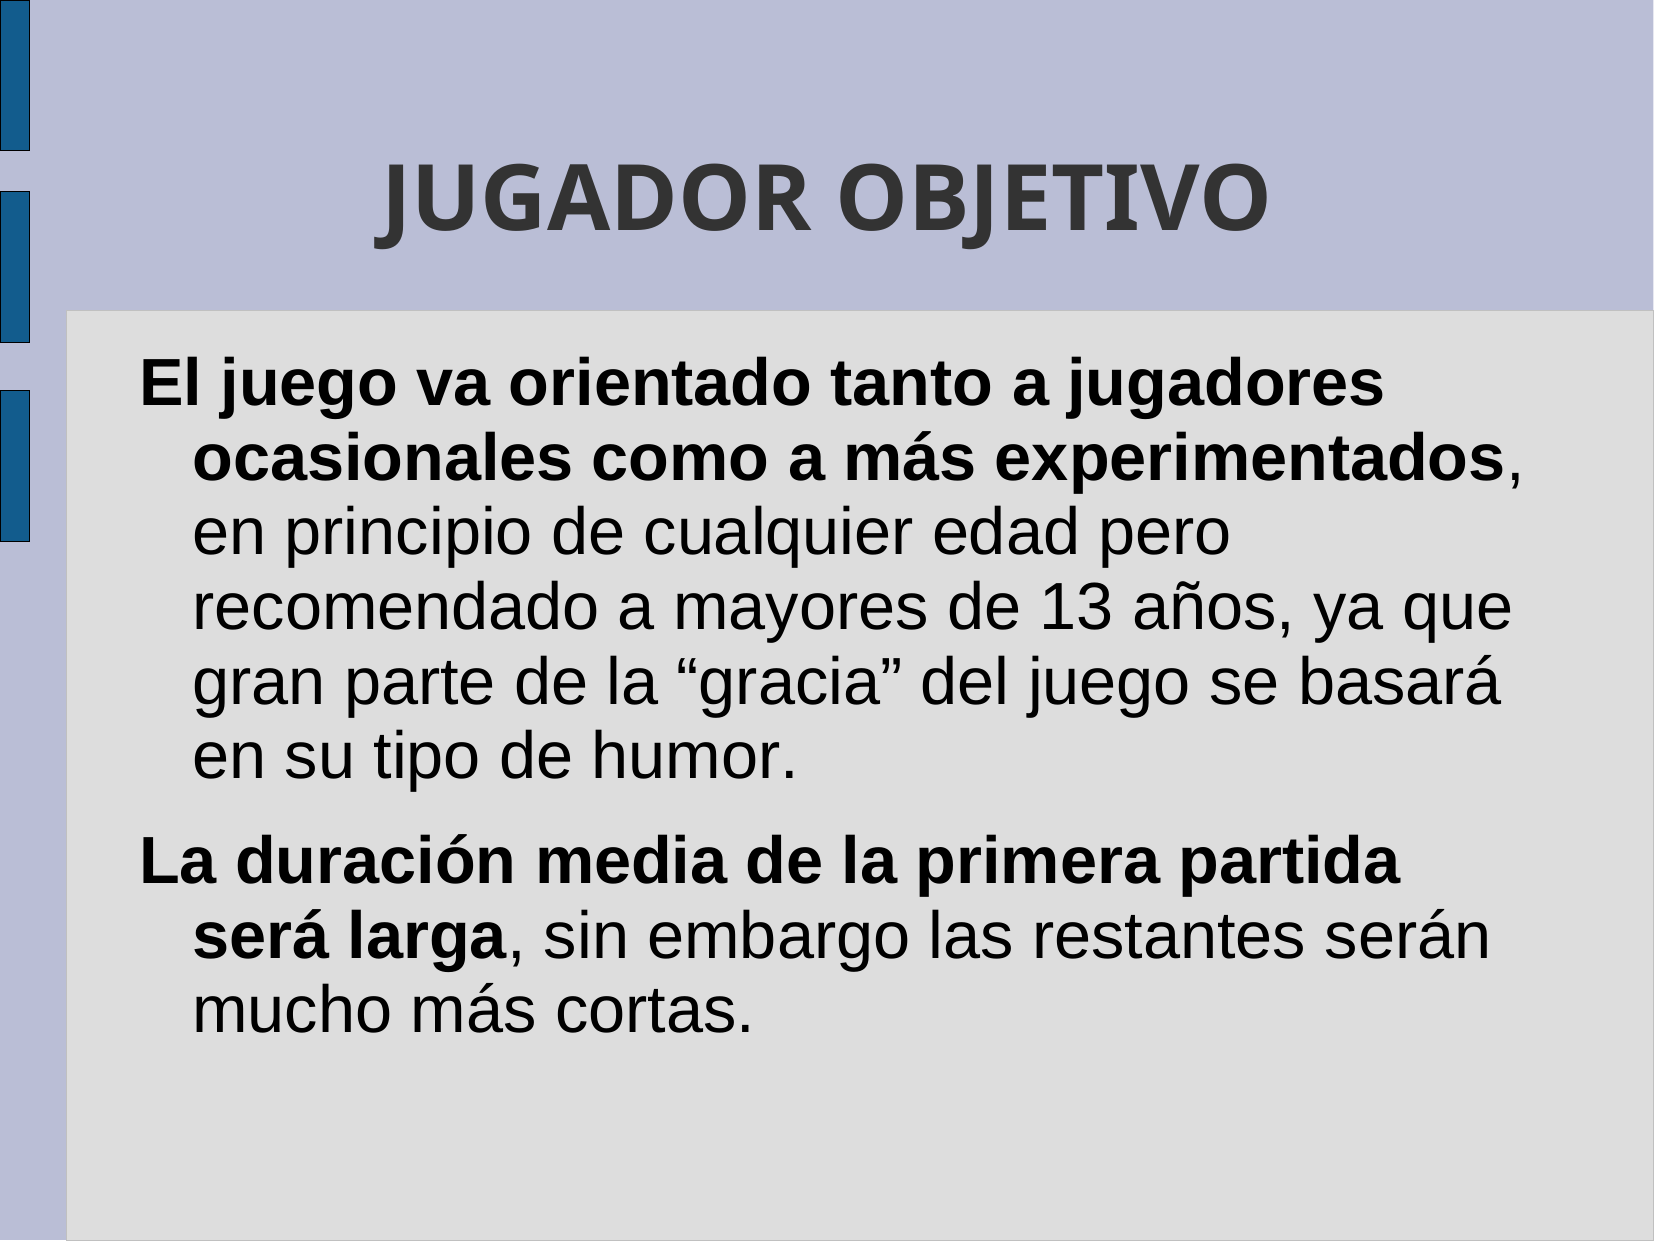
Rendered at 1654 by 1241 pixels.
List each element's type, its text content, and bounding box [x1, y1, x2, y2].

list El juego va orientado tanto a jugadores ocasionales como a más experimentados, en principio de cualquier edad pero recomendado a mayores de 13 años, ya que gran parte de la “gracia” del juego se basará en su tipo de humor. La duración media de la primera partida será larga, sin embargo las restantes serán mucho más cortas. [121, 344, 1534, 1127]
title JUGADOR OBJETIVO [121, 91, 1534, 299]
